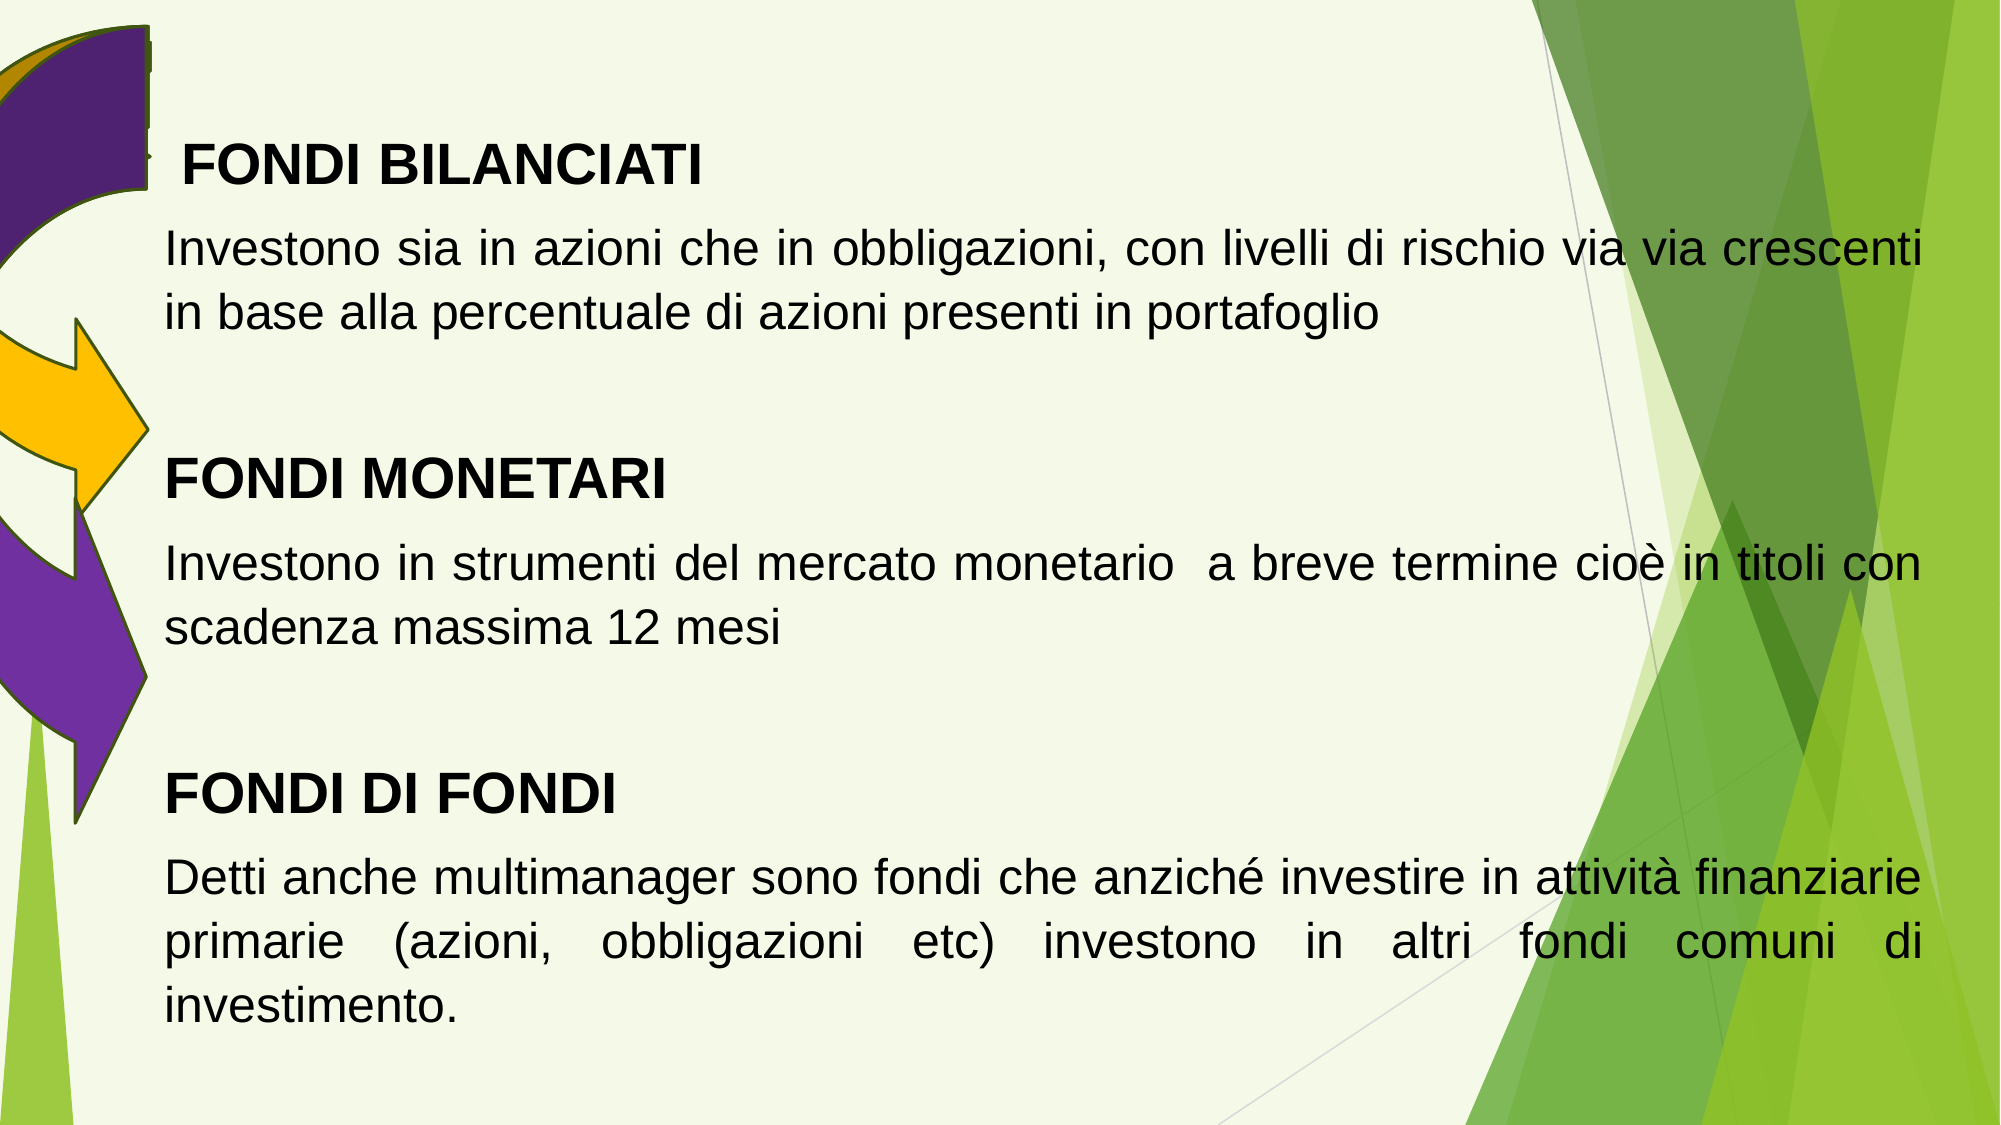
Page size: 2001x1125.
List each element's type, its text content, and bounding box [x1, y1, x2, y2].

text_box [0, 318, 149, 824]
text_box [0, 26, 151, 267]
text_box FONDI BILANCIATI Investono sia in azioni che in obbligazioni, con livelli di rischio via via crescenti in base alla percentuale di azioni presenti in portafoglio FONDI MONETARI Investono in strumenti del mercato monetario a breve termine cioè in titoli con scadenza massima 12 mesi FONDI DI FONDI Detti anche multimanager sono fondi che anziché investire in attività finanziarie primarie (azioni, obbligazioni etc) investono in altri fondi comuni di investimento. [150, 113, 1939, 1125]
